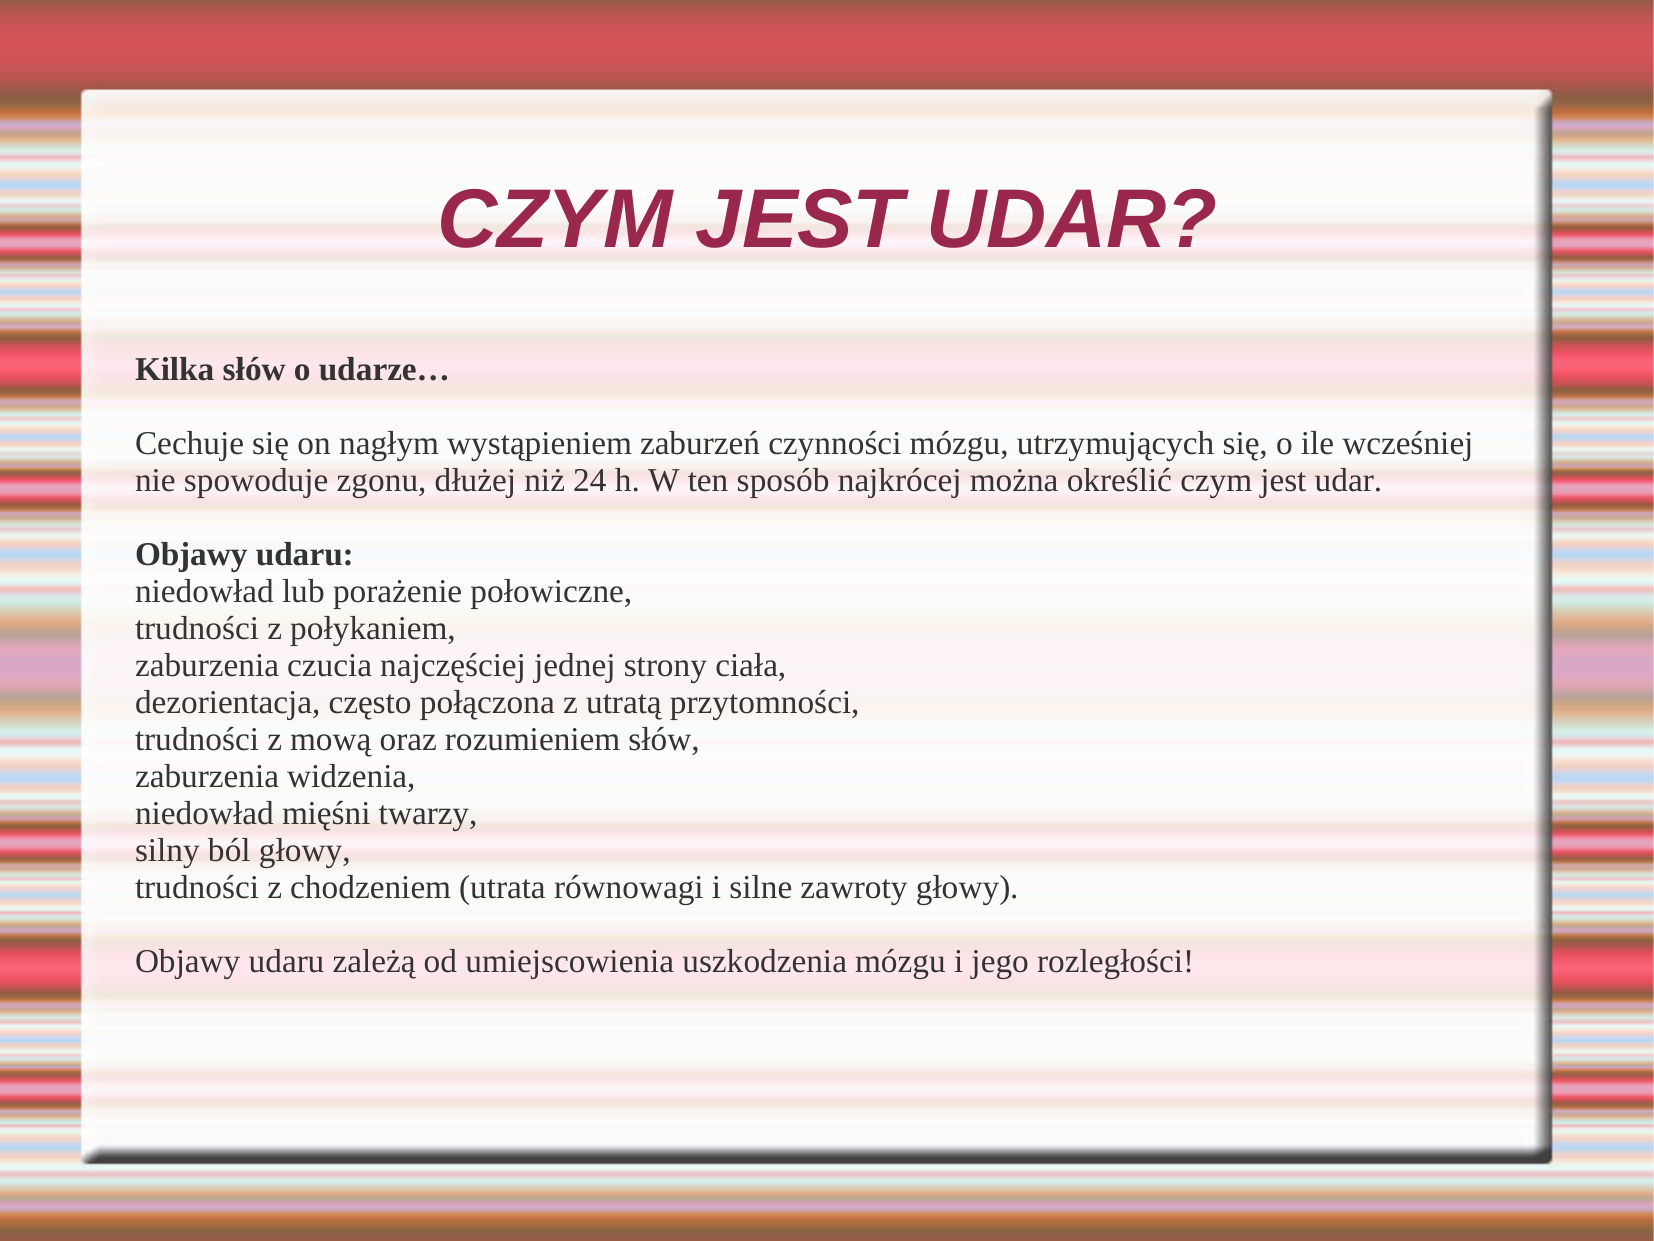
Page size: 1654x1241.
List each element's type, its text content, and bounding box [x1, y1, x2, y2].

list Kilka słów o udarze… Cechuje się on nagłym wystąpieniem zaburzeń czynności mózgu, utrzymujących się, o ile wcześniej nie spowoduje zgonu, dłużej niż 24 h. W ten sposób najkrócej można określić czym jest udar. Objawy udaru: niedowład lub porażenie połowiczne, trudności z połykaniem, zaburzenia czucia najczęściej jednej strony ciała, dezorientacja, często połączona z utratą przytomności, trudności z mową oraz rozumieniem słów, zaburzenia widzenia, niedowład mięśni twarzy, silny ból głowy, trudności z chodzeniem (utrata równowagi i silne zawroty głowy). Objawy udaru zależą od umiejscowienia uszkodzenia mózgu i jego rozległości! [134, 350, 1516, 1133]
title CZYM JEST UDAR? [121, 114, 1534, 322]
picture [0, 0, 1654, 1241]
